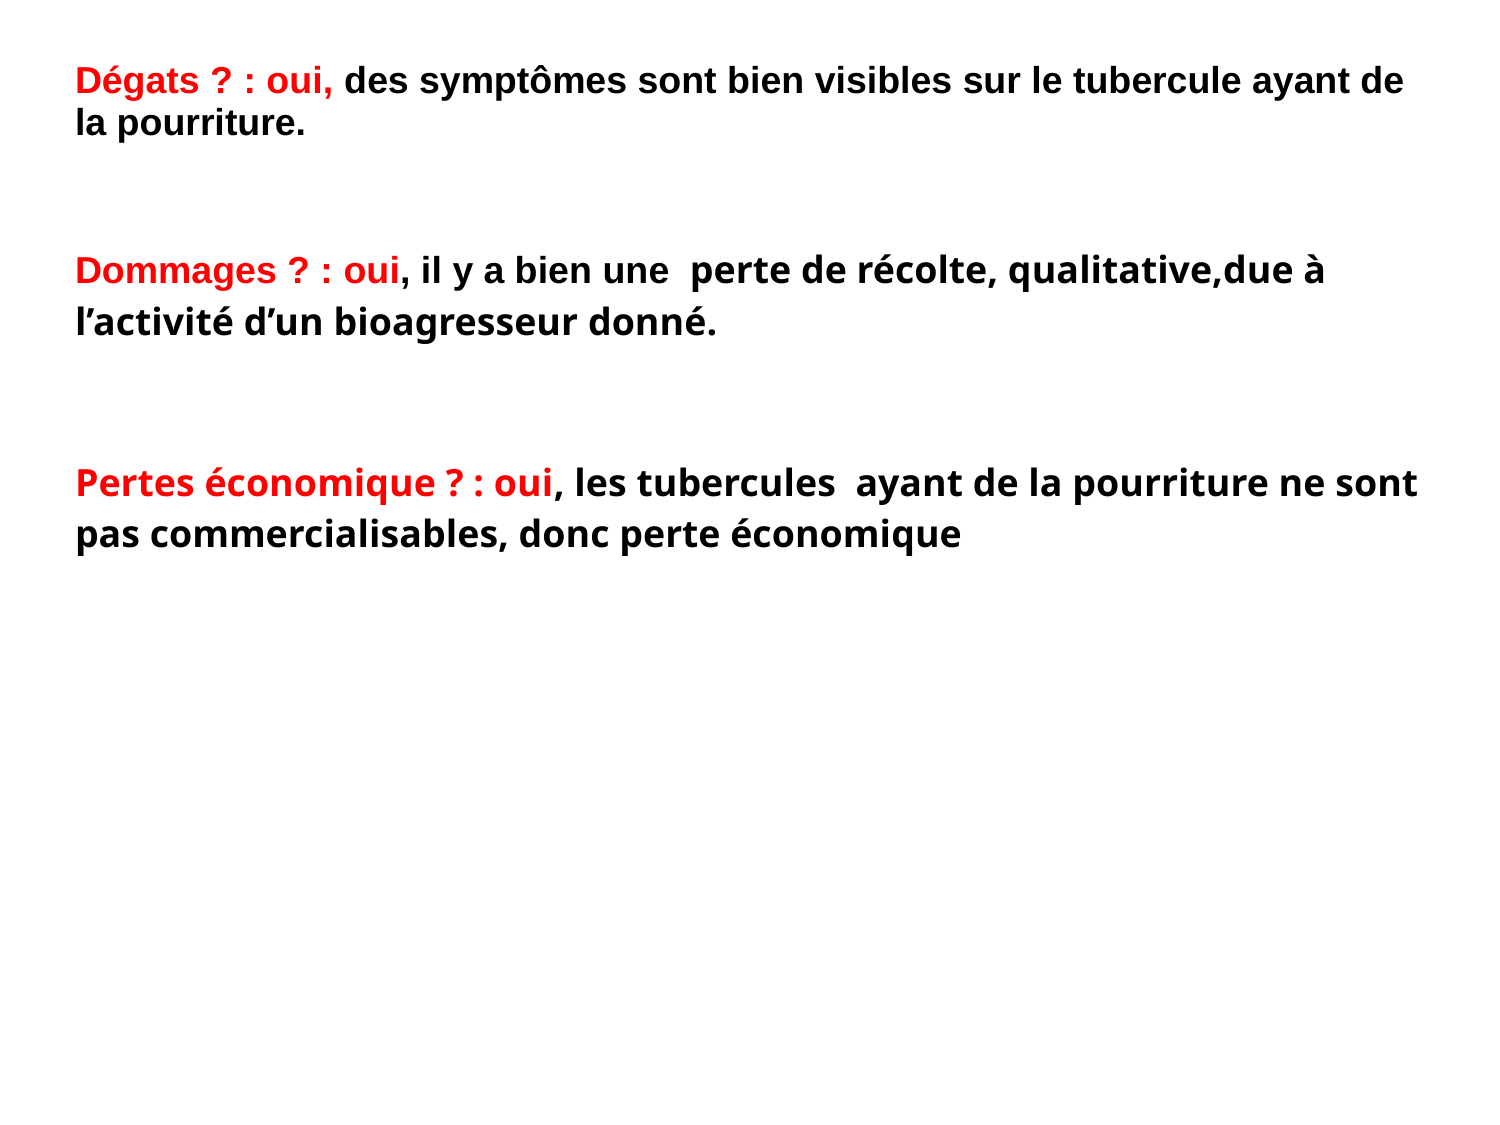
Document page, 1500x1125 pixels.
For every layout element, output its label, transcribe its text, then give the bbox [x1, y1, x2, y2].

list Dégats ? : oui, des symptômes sont bien visibles sur le tubercule ayant de la pourriture. Dommages ? : oui, il y a bien une perte de récolte, qualitative,due à l’activité d’un bioagresseur donné. Pertes économique ? : oui, les tubercules ayant de la pourriture ne sont pas commercialisables, donc perte économique [75, 59, 1425, 916]
